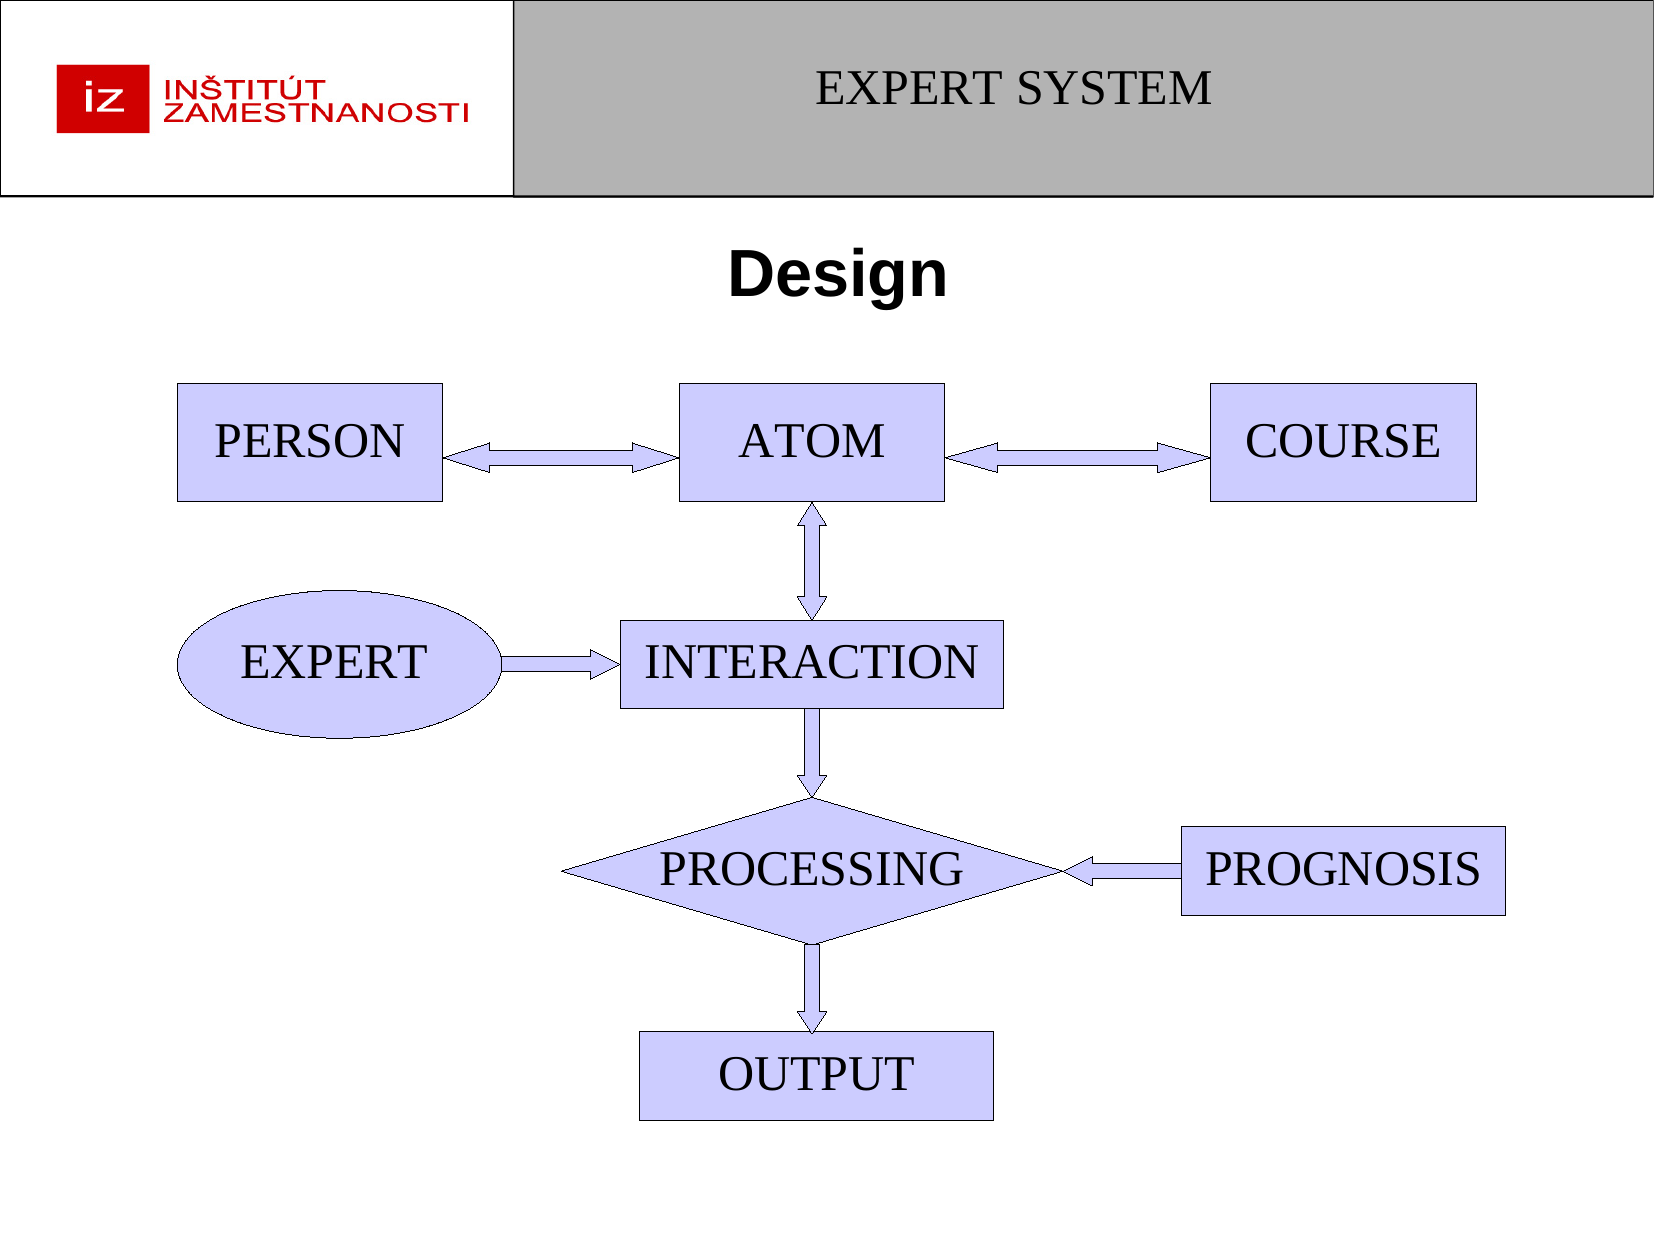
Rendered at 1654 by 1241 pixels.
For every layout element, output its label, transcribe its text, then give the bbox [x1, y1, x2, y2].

text_box OUTPUT [639, 1031, 994, 1121]
text_box [1062, 856, 1182, 886]
text_box [442, 442, 679, 473]
picture [5, 5, 513, 190]
text_box [0, 0, 1654, 197]
text_box [797, 501, 827, 621]
text_box [797, 708, 827, 798]
text_box COURSE [1210, 383, 1477, 502]
text_box PERSON [177, 383, 443, 502]
text_box INTERACTION [620, 620, 1004, 709]
text_box PROCESSING [561, 797, 1063, 944]
list Design [123, 236, 1536, 1107]
text_box [797, 944, 827, 1034]
text_box ATOM [679, 383, 945, 502]
text_box PROGNOSIS [1181, 826, 1506, 916]
text_box EXPERT [177, 590, 502, 739]
text_box [944, 442, 1210, 473]
text_box [501, 649, 621, 680]
text_box EXPERT SYSTEM [800, 59, 1329, 130]
